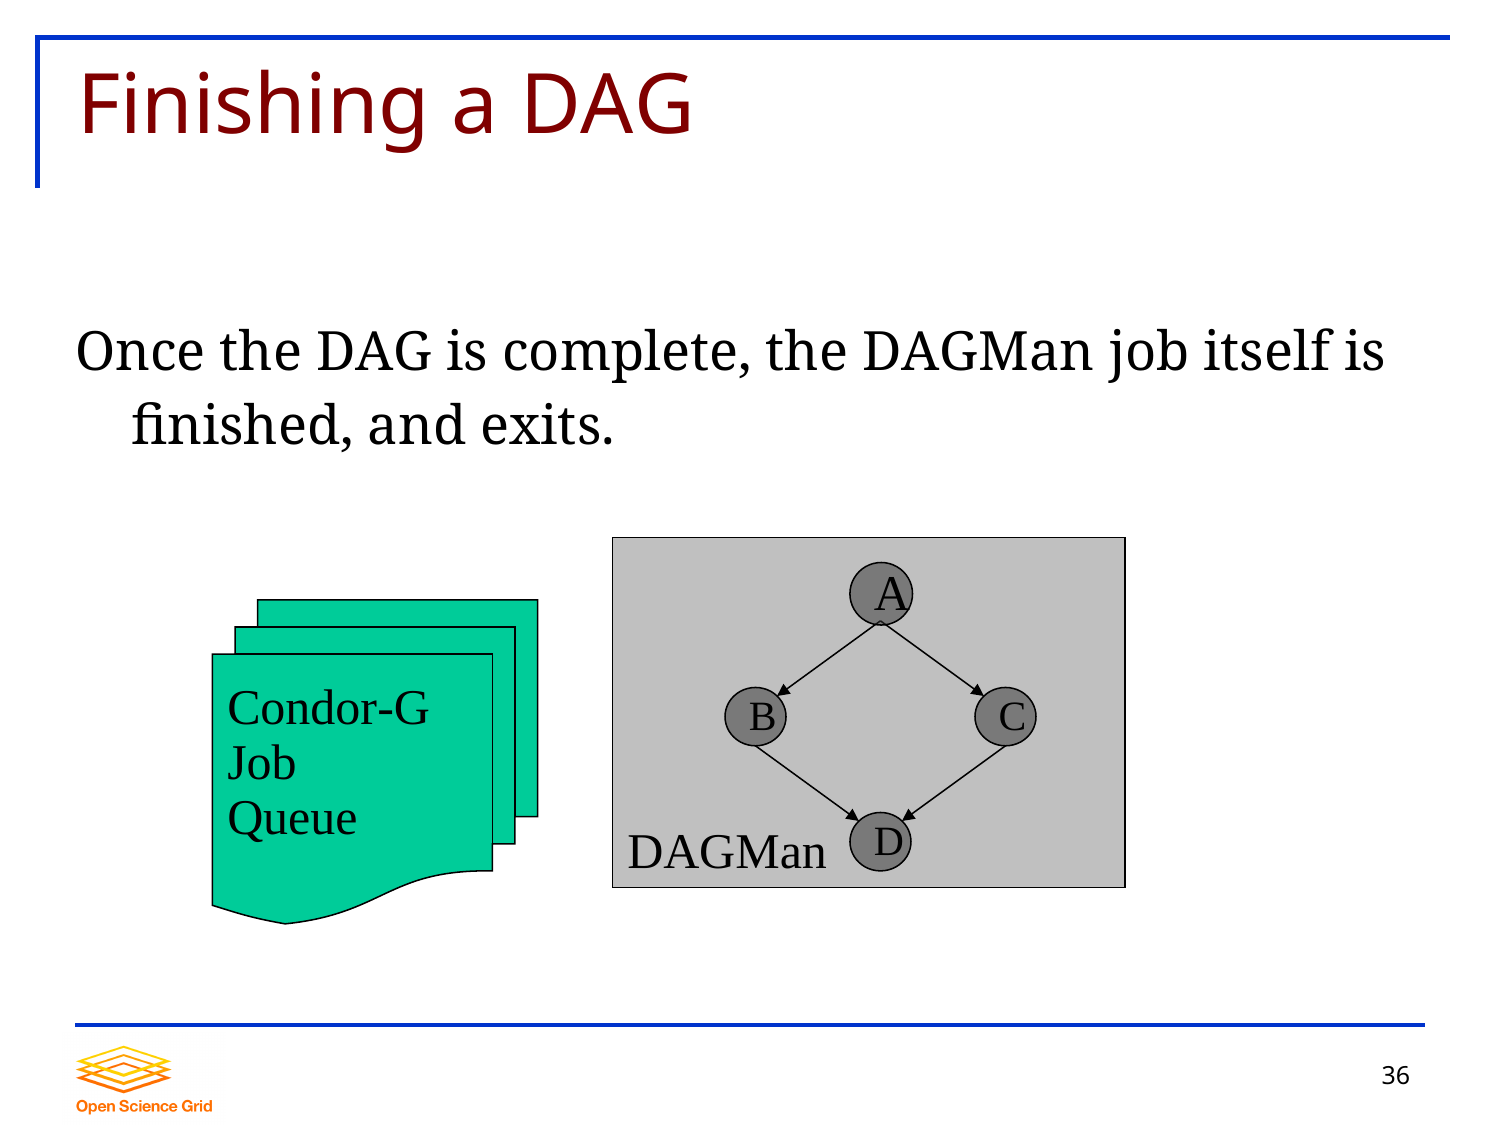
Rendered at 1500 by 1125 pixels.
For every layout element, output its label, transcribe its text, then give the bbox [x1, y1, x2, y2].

text_box B [725, 687, 787, 746]
title Finishing a DAG [62, 37, 1450, 225]
picture [62, 1032, 226, 1125]
text_box A [884, 581, 895, 596]
text_box D [849, 812, 911, 871]
text_box C [975, 687, 1037, 746]
text_box A [849, 562, 913, 626]
list Once the DAG is complete, the DAGMan job itself is finished, and exits. [75, 312, 1424, 1006]
text_box Condor-G Job Queue [212, 599, 538, 924]
